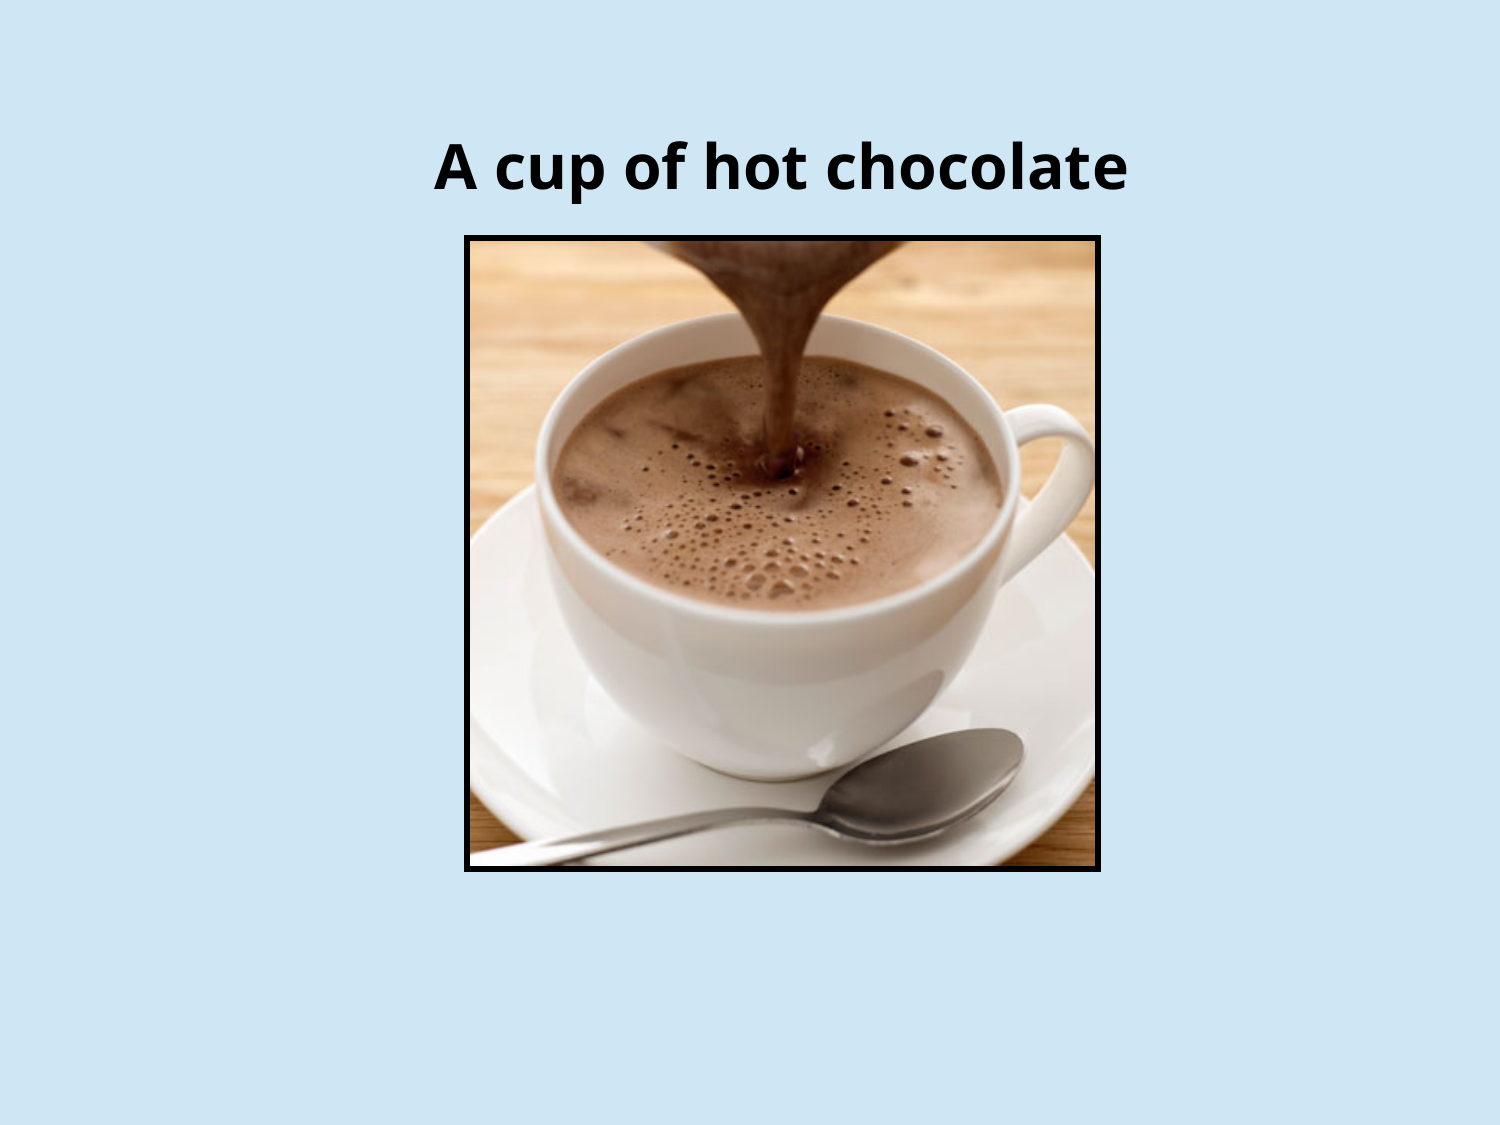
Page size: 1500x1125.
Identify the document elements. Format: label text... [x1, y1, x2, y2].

picture [469, 240, 1095, 866]
text_box A cup of hot chocolate [321, 44, 1243, 210]
